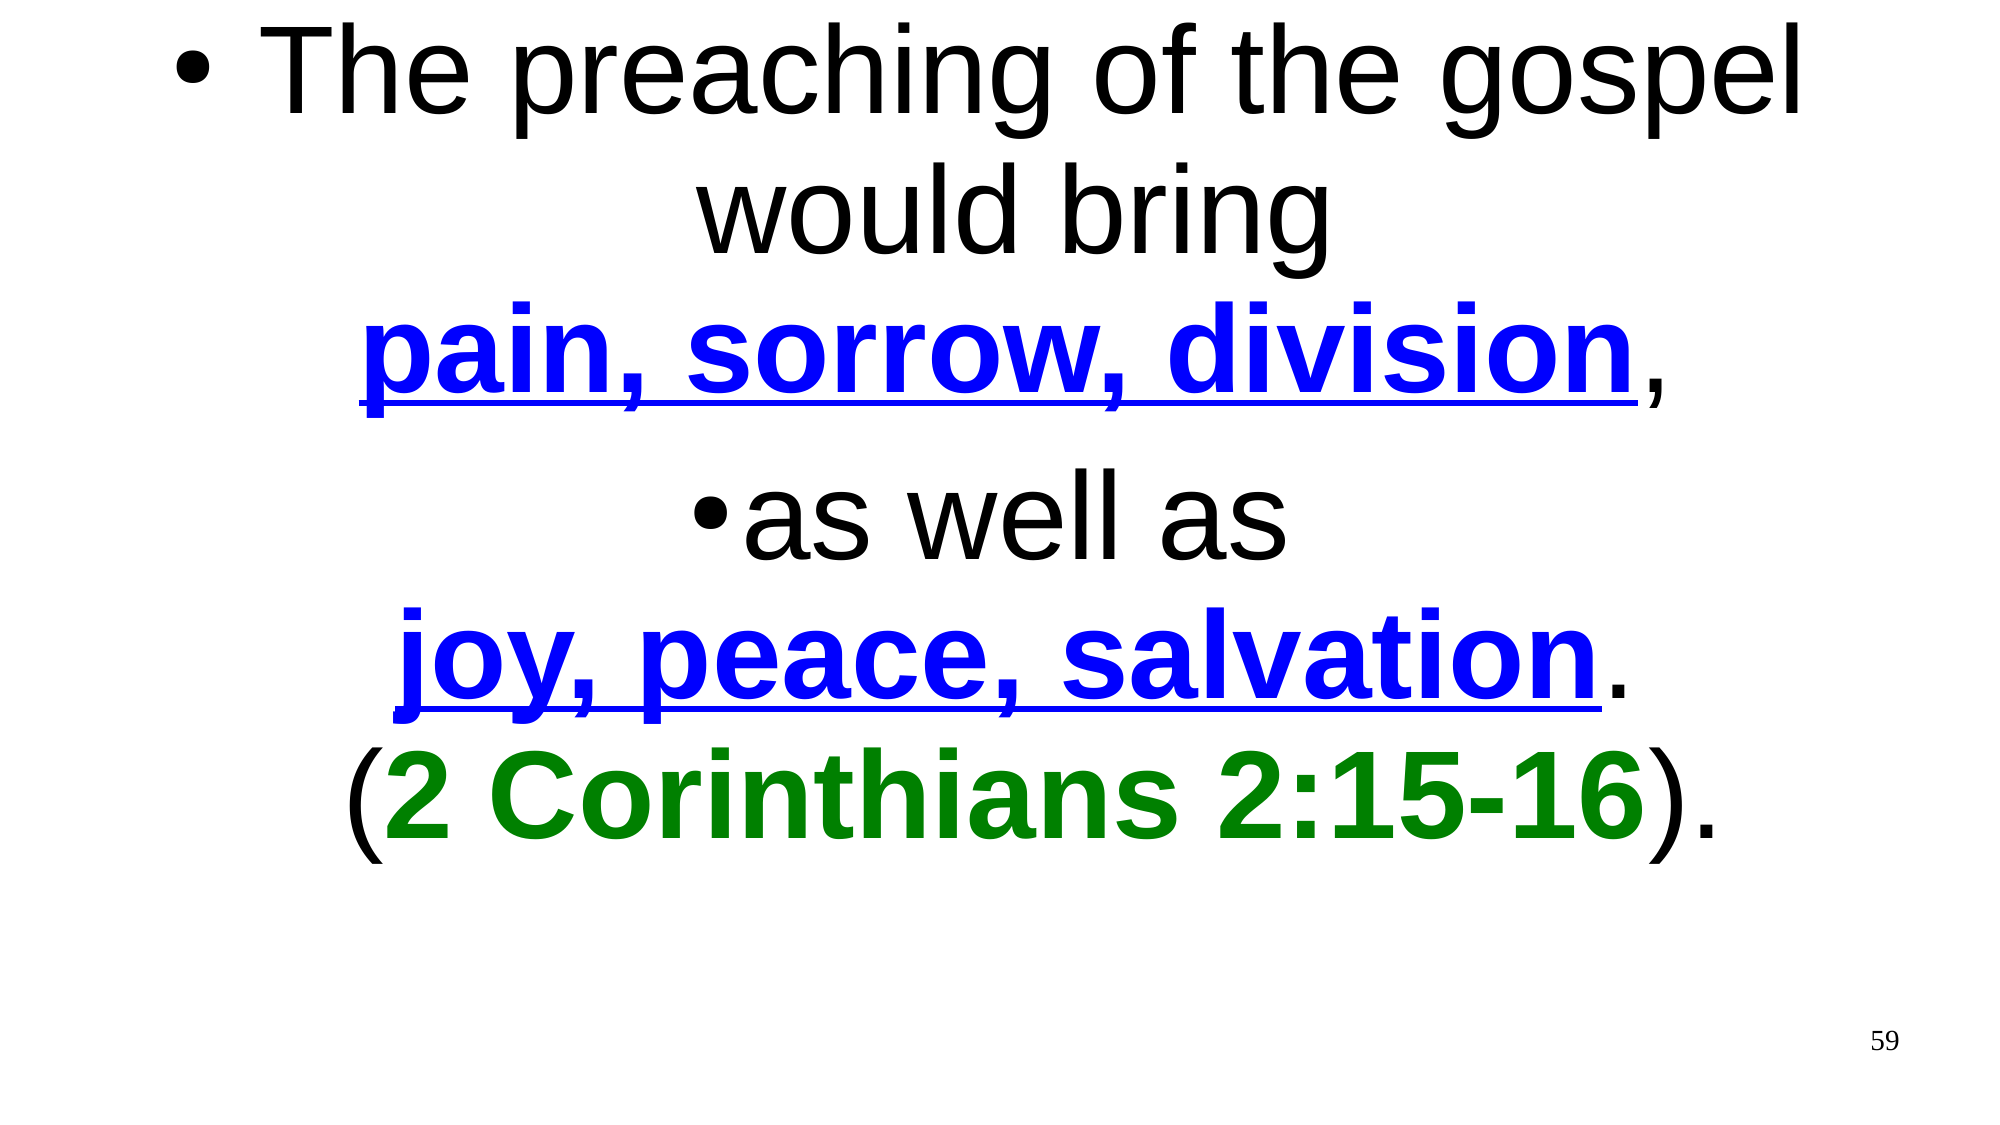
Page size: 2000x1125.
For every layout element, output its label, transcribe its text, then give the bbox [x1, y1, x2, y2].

list The preaching of the gospel would bring pain, sorrow, division, as well as joy, peace, salvation. (2 Corinthians 2:15-16). [0, 0, 1996, 1123]
